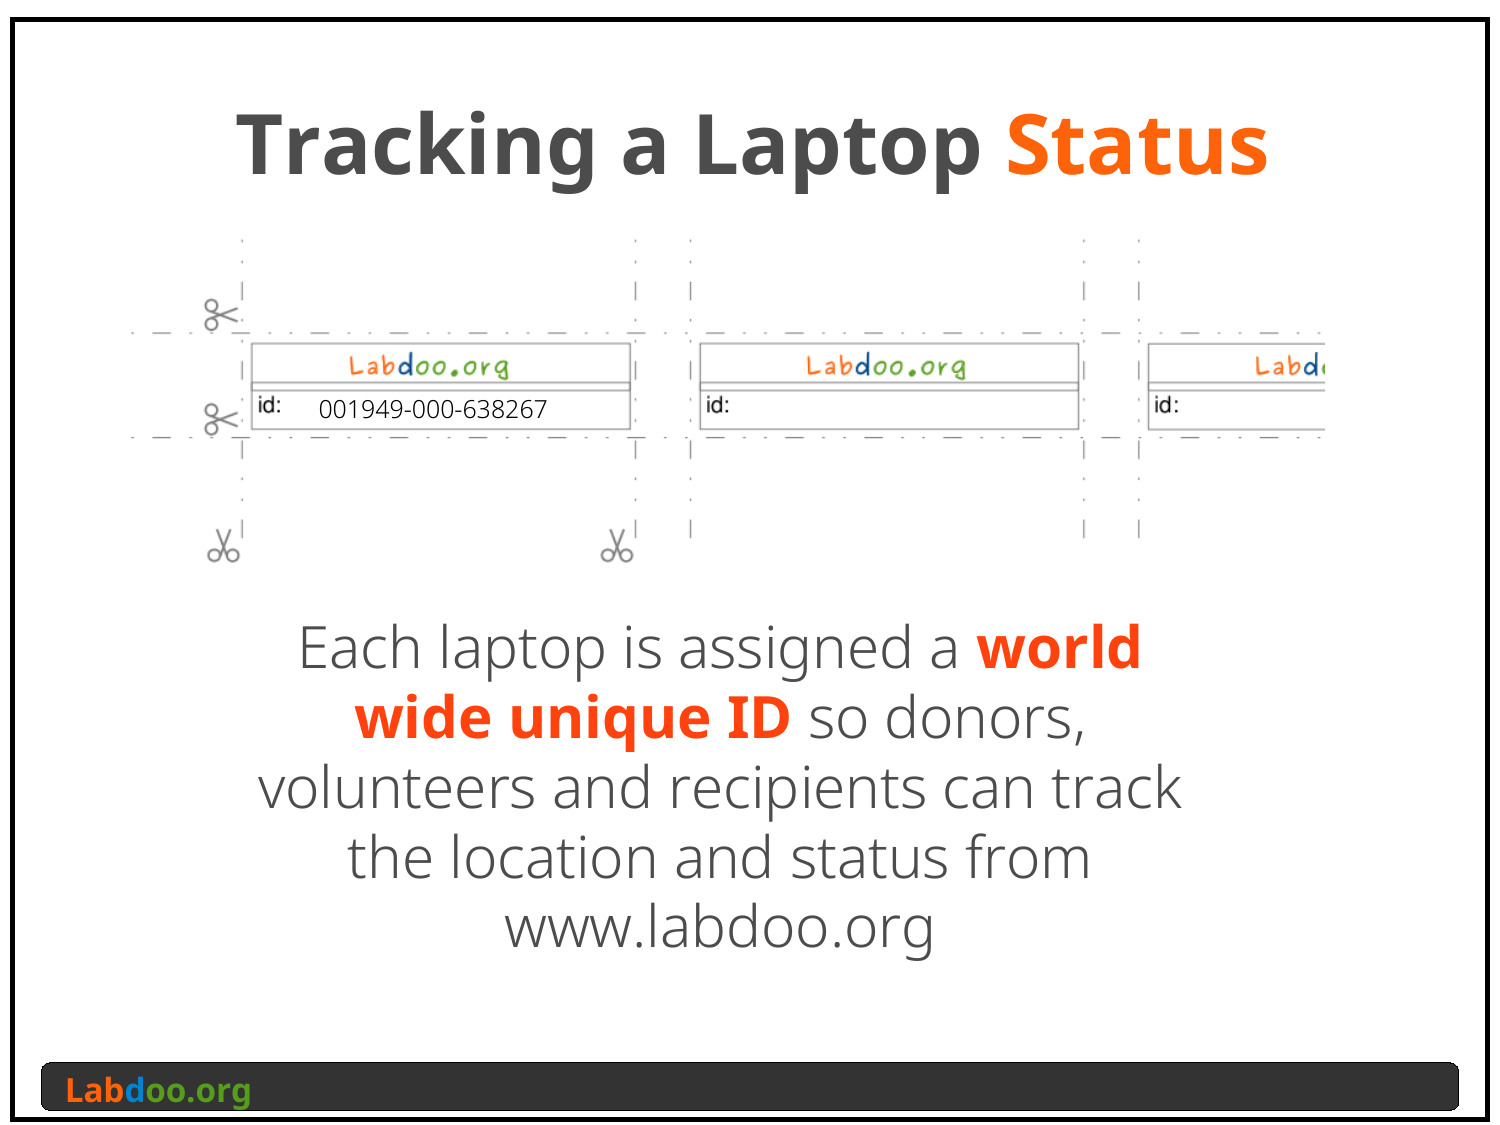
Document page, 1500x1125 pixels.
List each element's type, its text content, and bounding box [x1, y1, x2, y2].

text_box 001949-000-638267 [303, 386, 597, 431]
title Tracking a Laptop Status [0, 55, 1500, 229]
picture [124, 234, 1325, 591]
text_box Each laptop is assigned a world wide unique ID so donors, volunteers and recipients can track the location and status from www.labdoo.org [236, 602, 1205, 1038]
